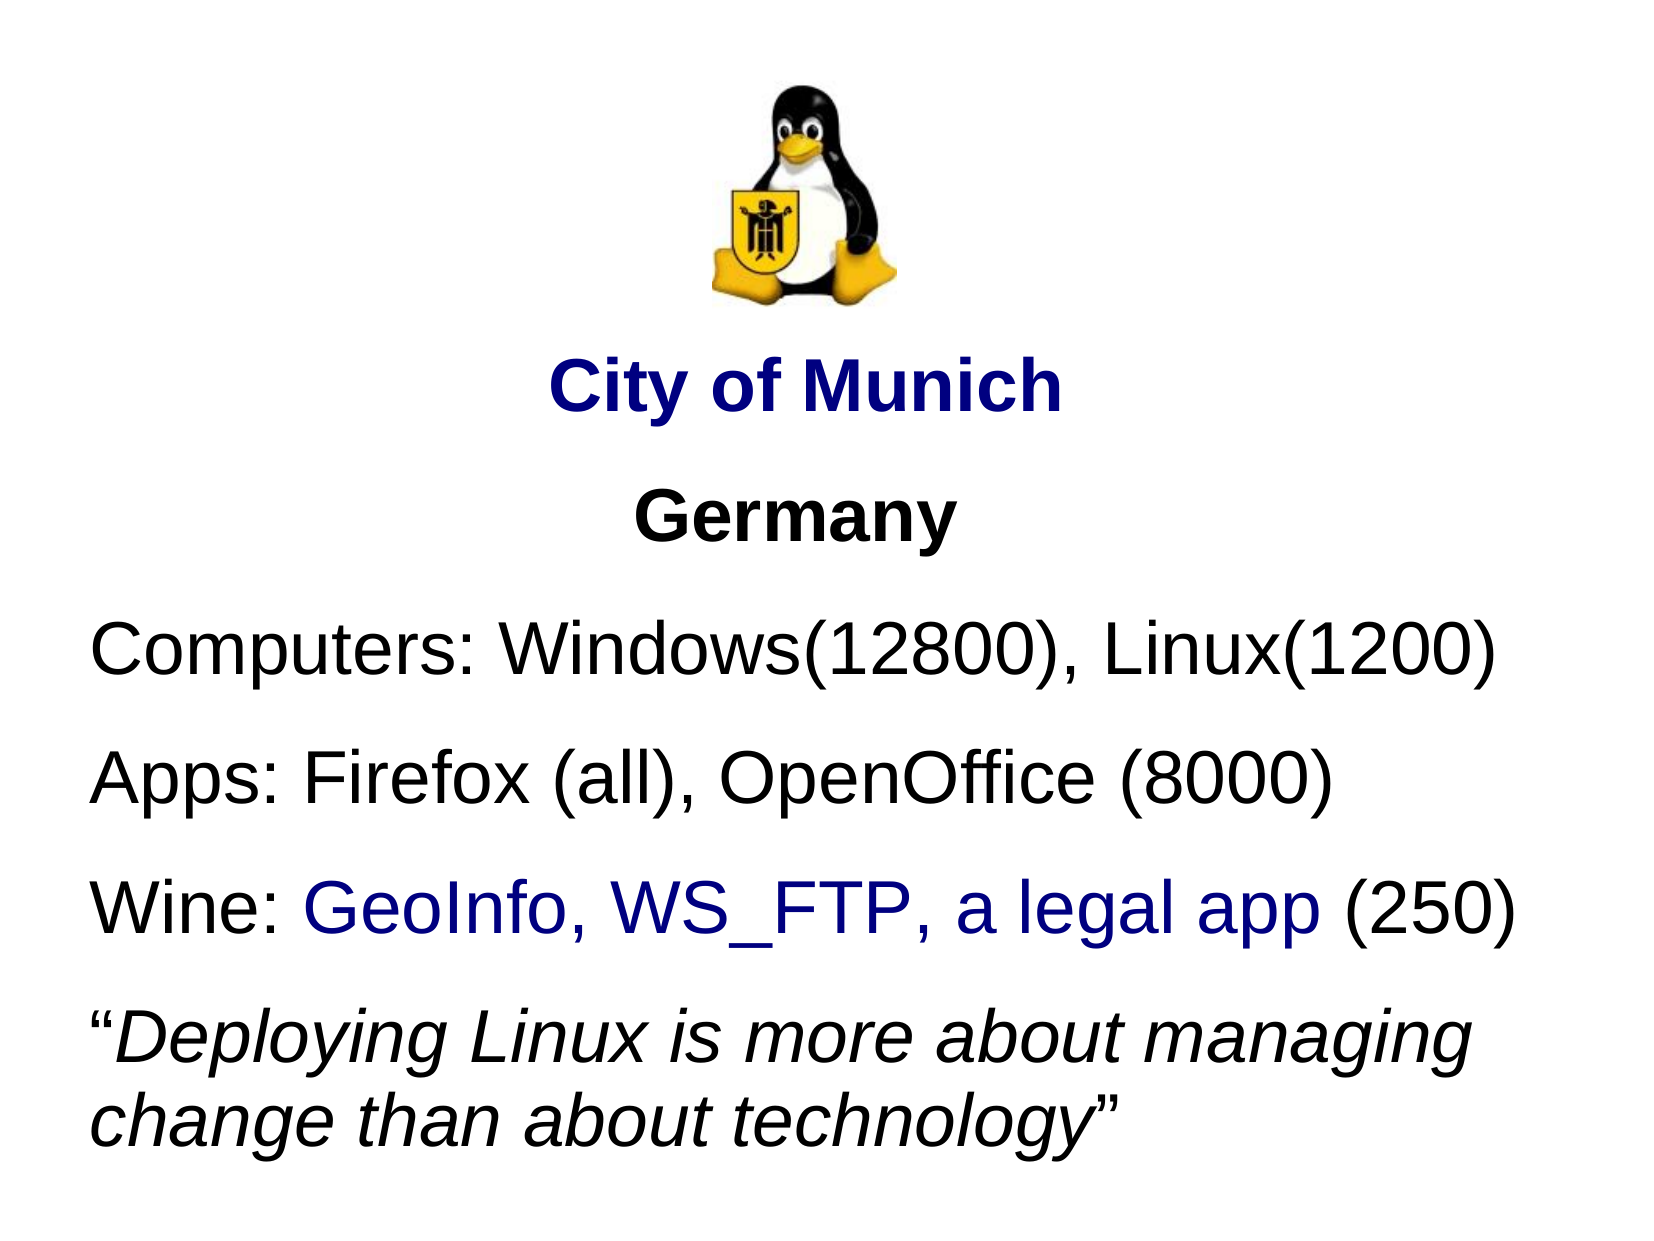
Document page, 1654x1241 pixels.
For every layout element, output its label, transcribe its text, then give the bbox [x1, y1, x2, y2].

picture [712, 56, 897, 338]
text_box City of Munich Germany [149, 337, 1463, 546]
text_box Computers: Windows(12800), Linux(1200)‏ Apps: Firefox (all), OpenOffice (8000)‏ Wine: GeoInfo, WS_FTP, a legal app (250) “Deploying Linux is more about managing change than about technology”‏ [74, 600, 1613, 1241]
